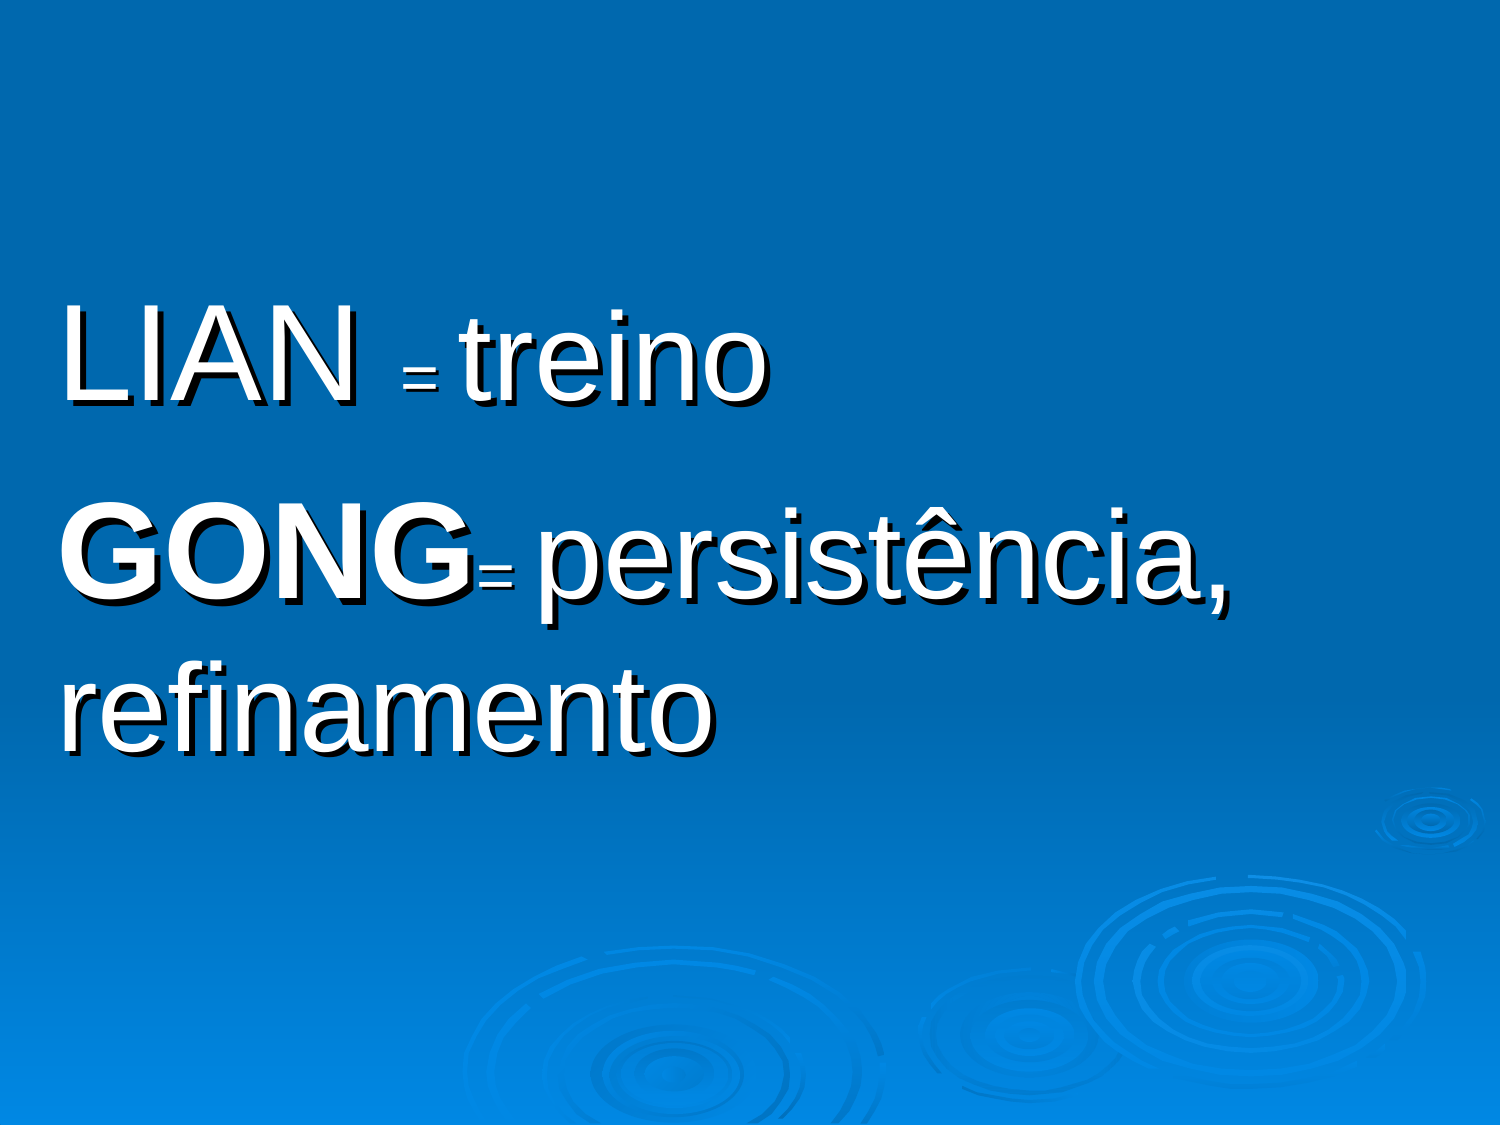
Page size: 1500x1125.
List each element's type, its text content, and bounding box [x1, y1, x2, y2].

list LIAN = treino GONG= persistência, refinamento [41, 255, 1392, 998]
